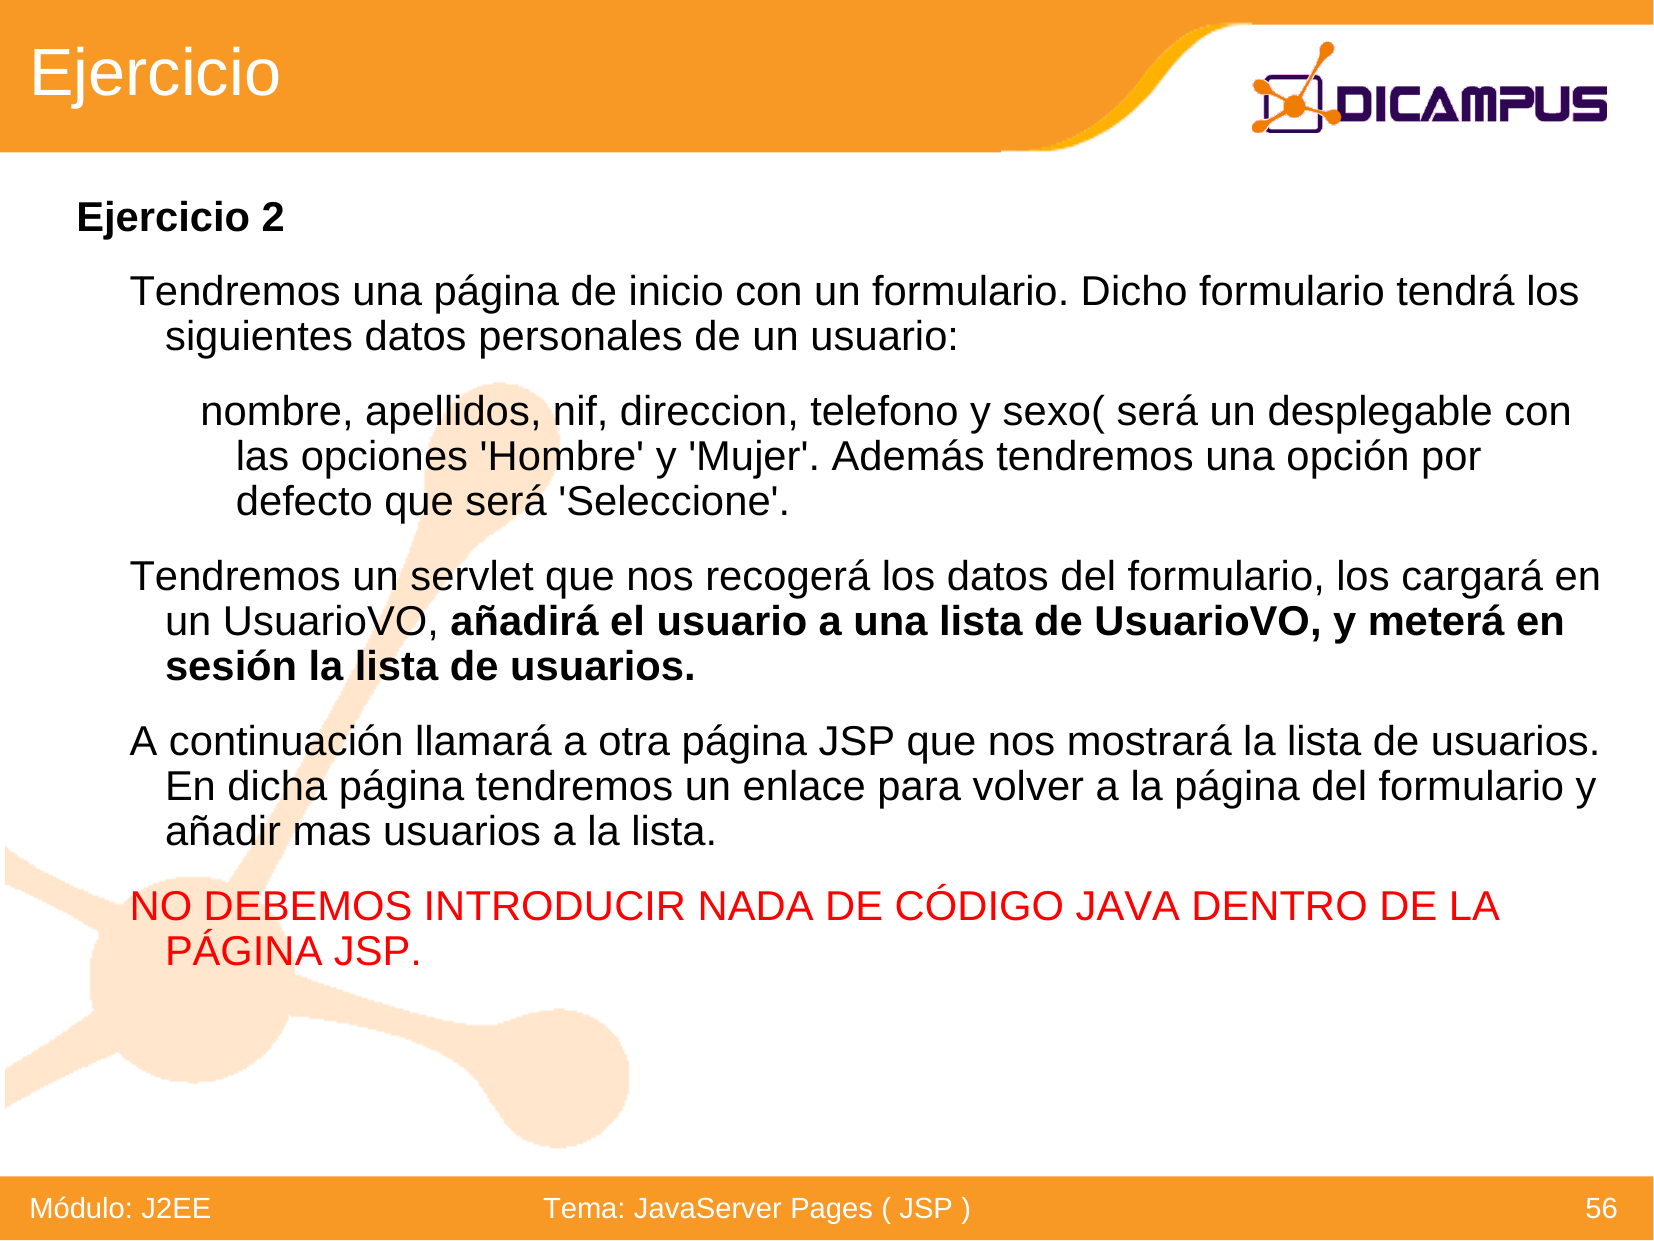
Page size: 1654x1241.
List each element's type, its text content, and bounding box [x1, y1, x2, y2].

text_box [0, 1176, 1654, 1241]
text_box Ejercicio [29, 37, 1001, 111]
picture [5, 362, 663, 1176]
picture [1001, 4, 1607, 173]
text_box Tema: JavaServer Pages ( JSP ) [543, 1192, 1447, 1225]
text_box <number> [1469, 1185, 1633, 1233]
text_box [0, 0, 1654, 153]
text_box Módulo: J2EE [29, 1192, 473, 1225]
text_box Ejercicio 2 Tendremos una página de inicio con un formulario. Dicho formulario tendrá los siguientes datos personales de un usuario: nombre, apellidos, nif, direccion, telefono y sexo( será un desplegable con las opciones 'Hombre' y 'Mujer'. Además tendremos una opción por defecto que será 'Seleccione'. Tendremos un servlet que nos recogerá los datos del formulario, los cargará en un UsuarioVO, añadirá el usuario a una lista de UsuarioVO, y meterá en sesión la lista de usuarios. A continuación llamará a otra página JSP que nos mostrará la lista de usuarios. En dicha página tendremos un enlace para volver a la página del formulario y añadir mas usuarios a la lista. NO DEBEMOS INTRODUCIR NADA DE CÓDIGO JAVA DENTRO DE LA PÁGINA JSP. [59, 194, 1625, 1049]
